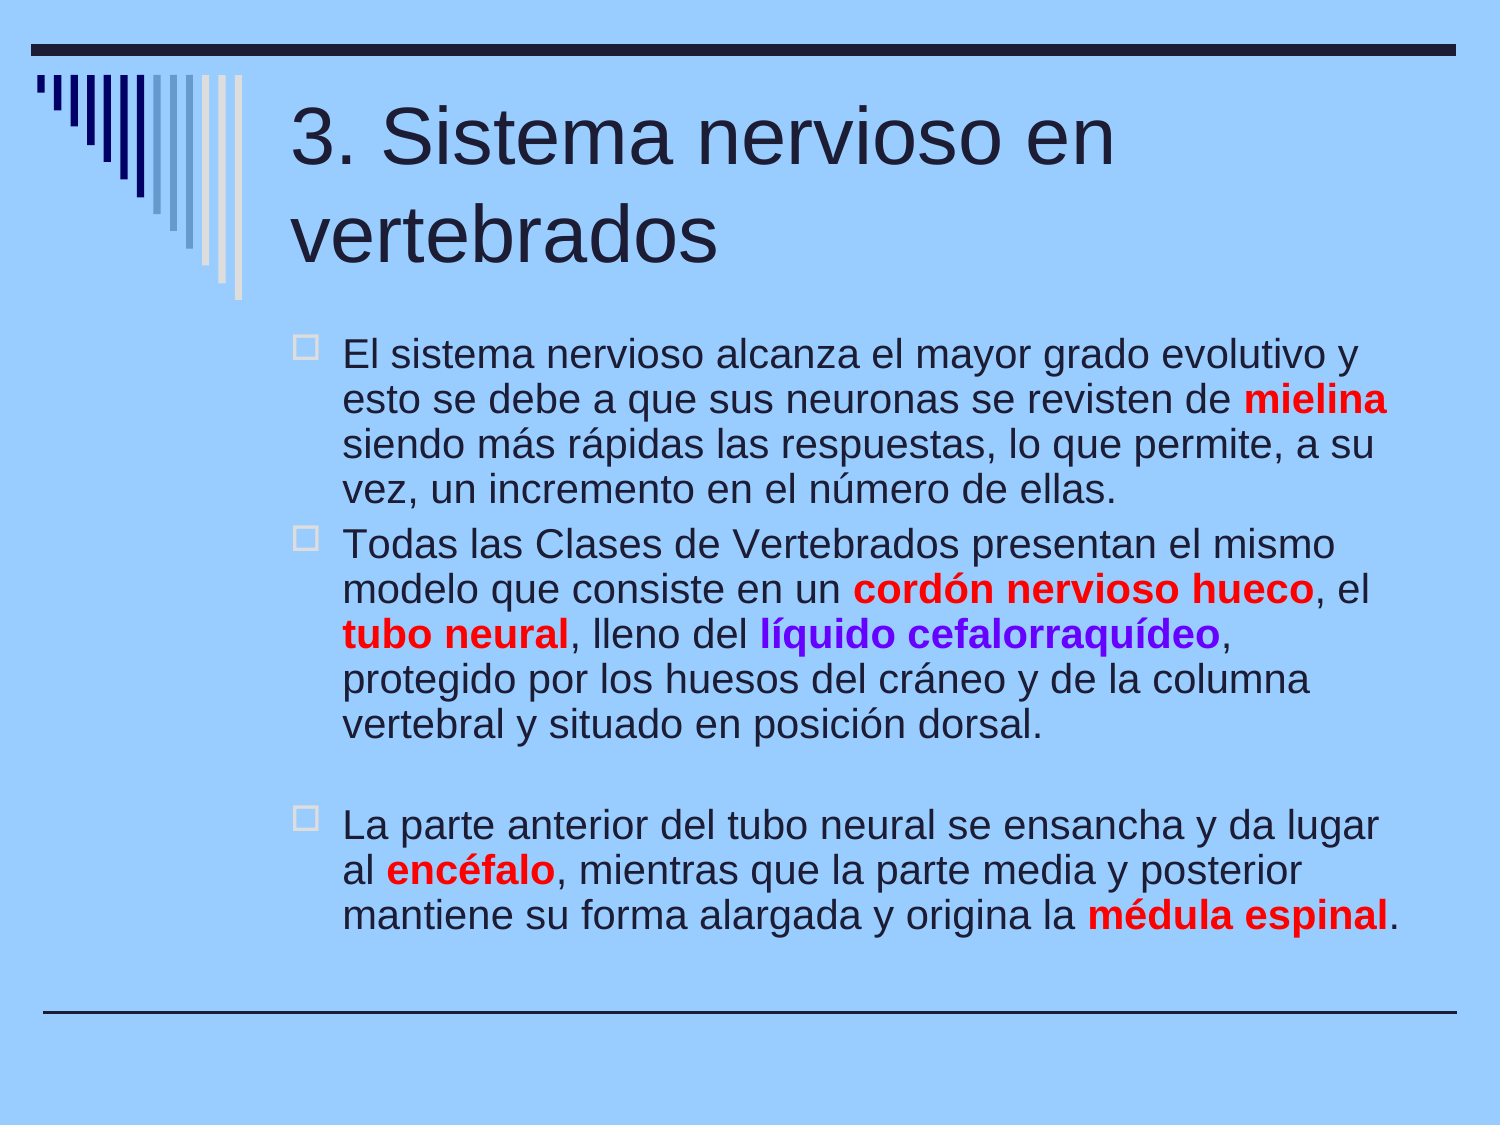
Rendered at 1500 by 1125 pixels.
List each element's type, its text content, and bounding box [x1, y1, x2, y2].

title 3. Sistema nervioso en vertebrados [274, 75, 1425, 288]
list El sistema nervioso alcanza el mayor grado evolutivo y esto se debe a que sus neuronas se revisten de mielina siendo más rápidas las respuestas, lo que permite, a su vez, un incremento en el número de ellas. Todas las Clases de Vertebrados presentan el mismo modelo que consiste en un cordón nervioso hueco, el tubo neural, lleno del líquido cefalorraquídeo, protegido por los huesos del cráneo y de la columna vertebral y situado en posición dorsal. La parte anterior del tubo neural se ensancha y da lugar al encéfalo, mientras que la parte media y posterior mantiene su forma alargada y origina la médula espinal. [274, 324, 1425, 1001]
